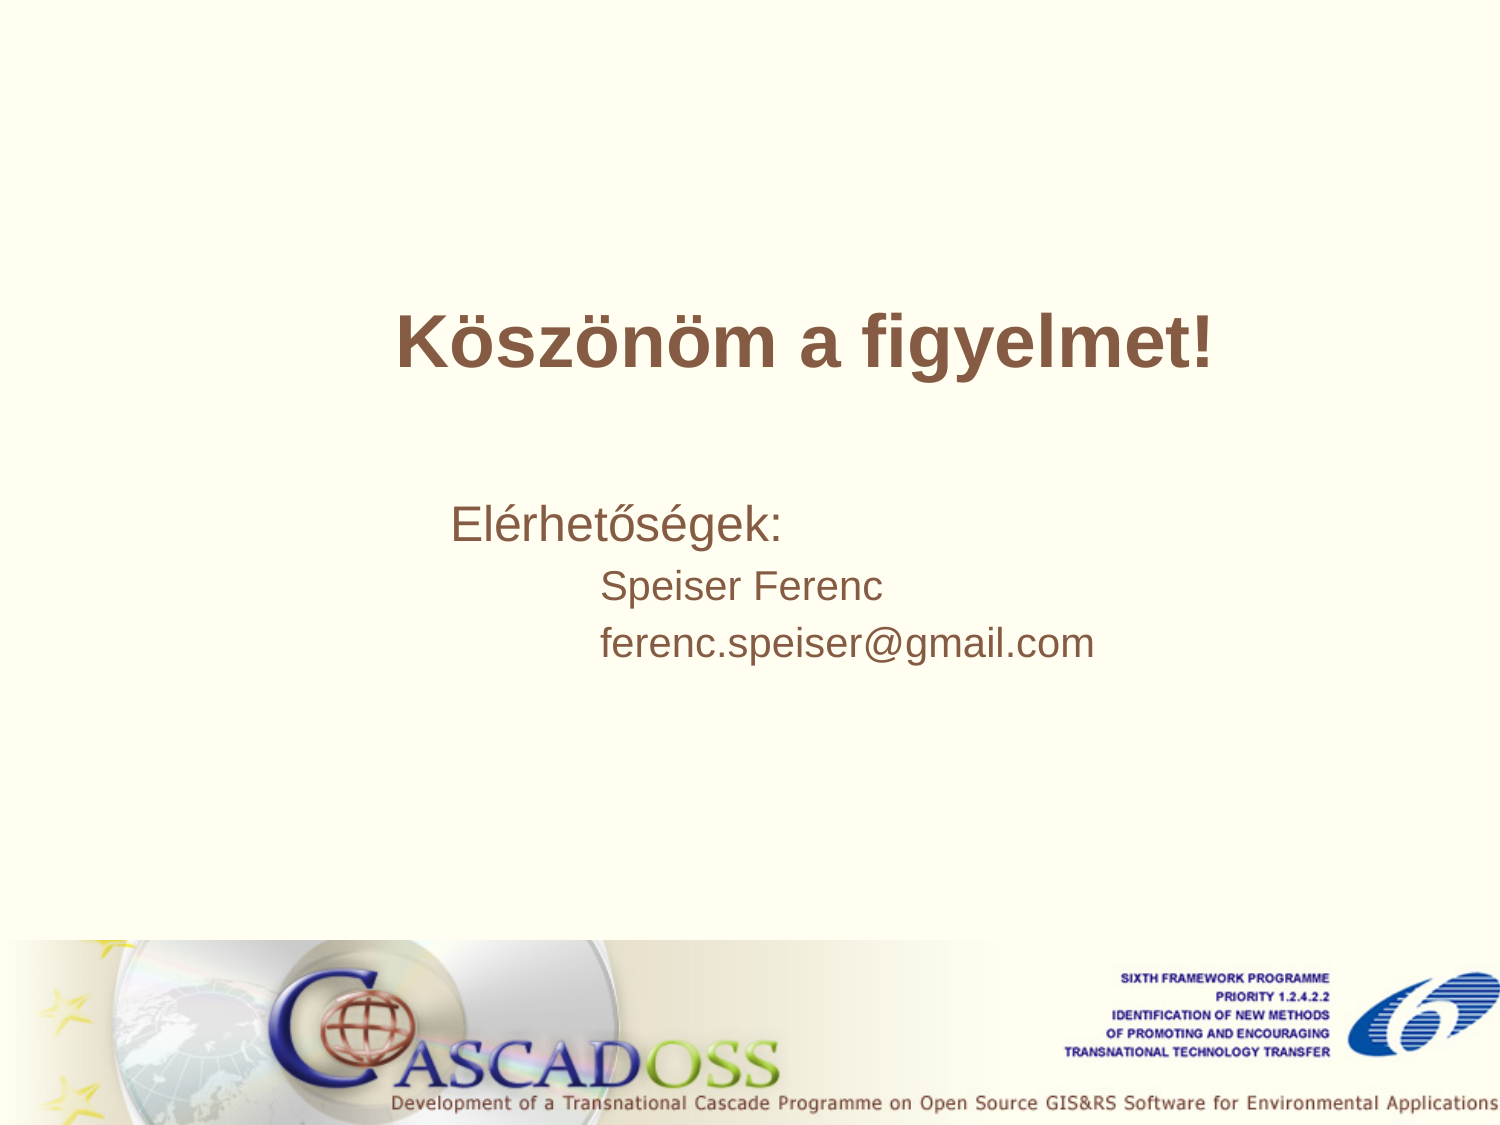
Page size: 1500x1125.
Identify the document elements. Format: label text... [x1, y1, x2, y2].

list Köszönöm a figyelmet! Elérhetőségek: Speiser Ferenc ferenc.speiser@gmail.com [75, 207, 1425, 891]
picture [0, 940, 1500, 1125]
